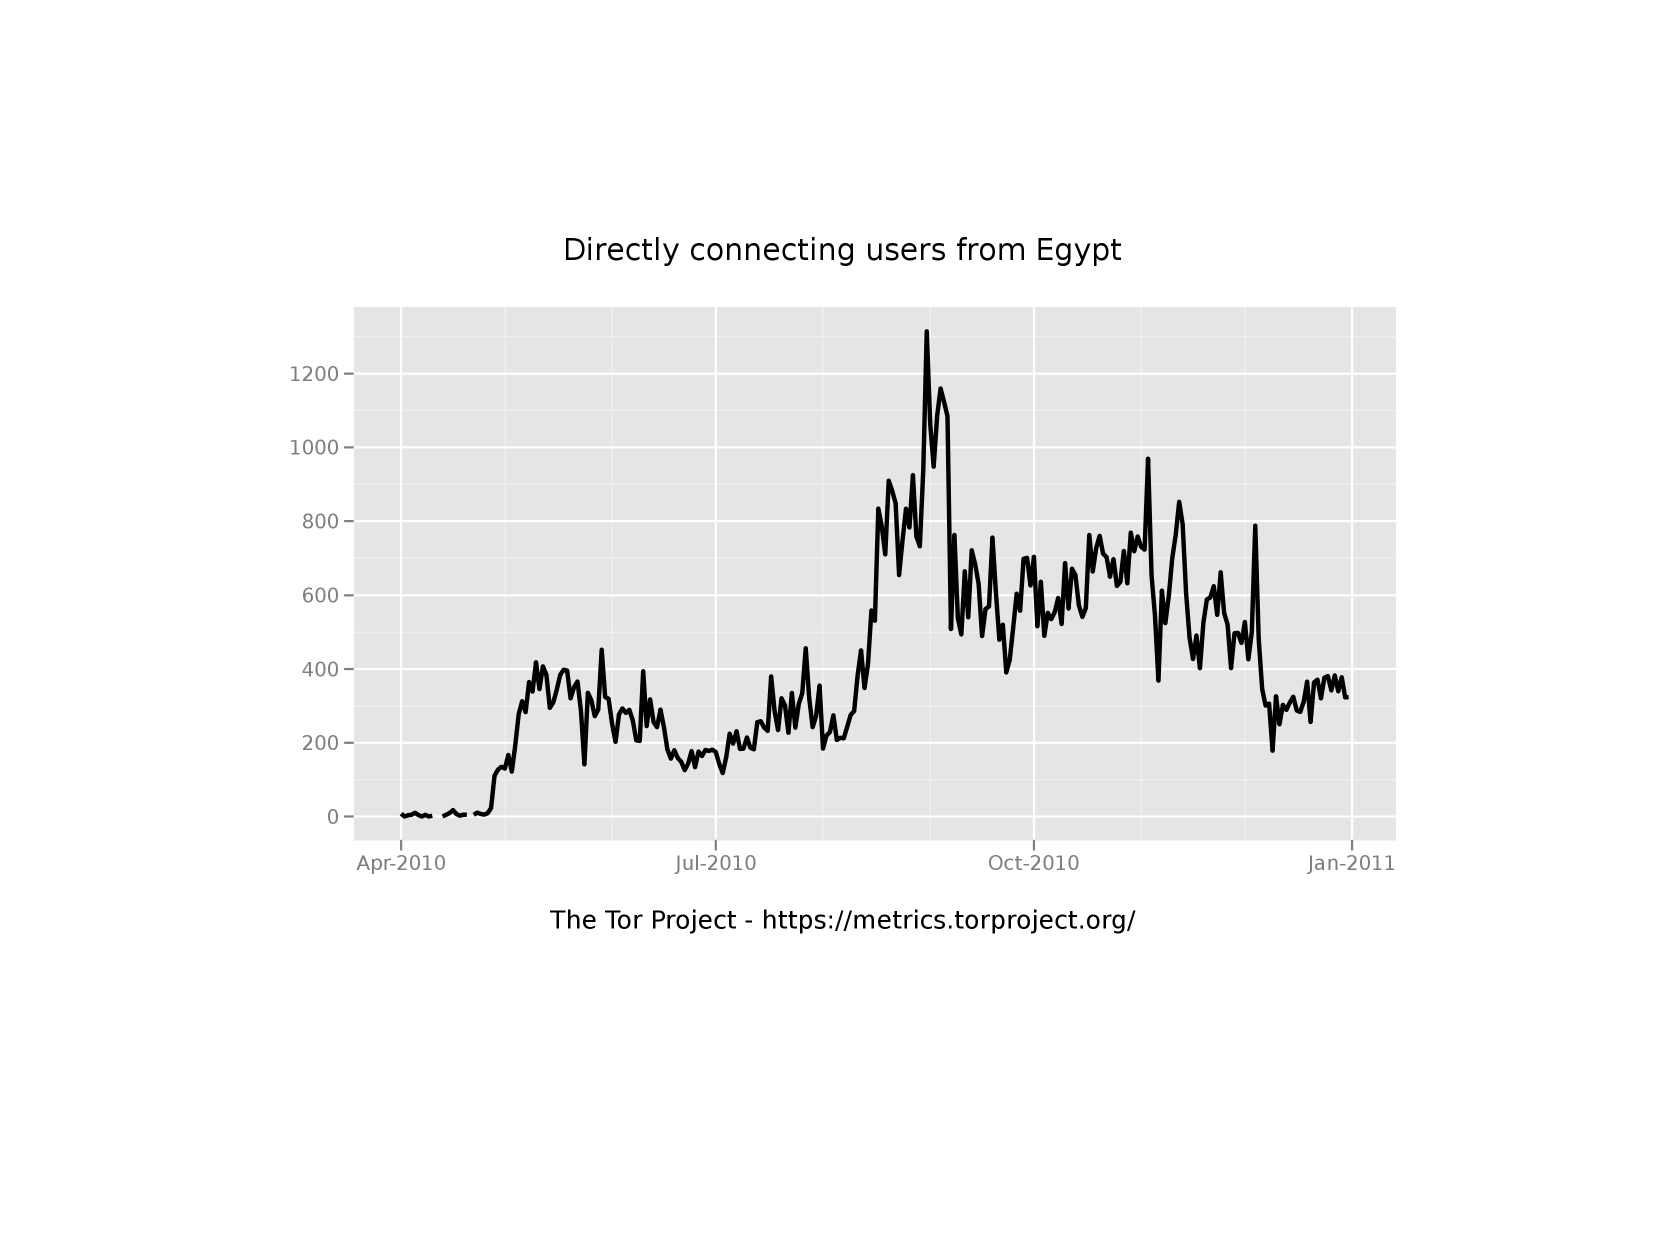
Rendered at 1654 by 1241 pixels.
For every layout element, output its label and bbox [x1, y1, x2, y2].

picture [241, 200, 1441, 951]
